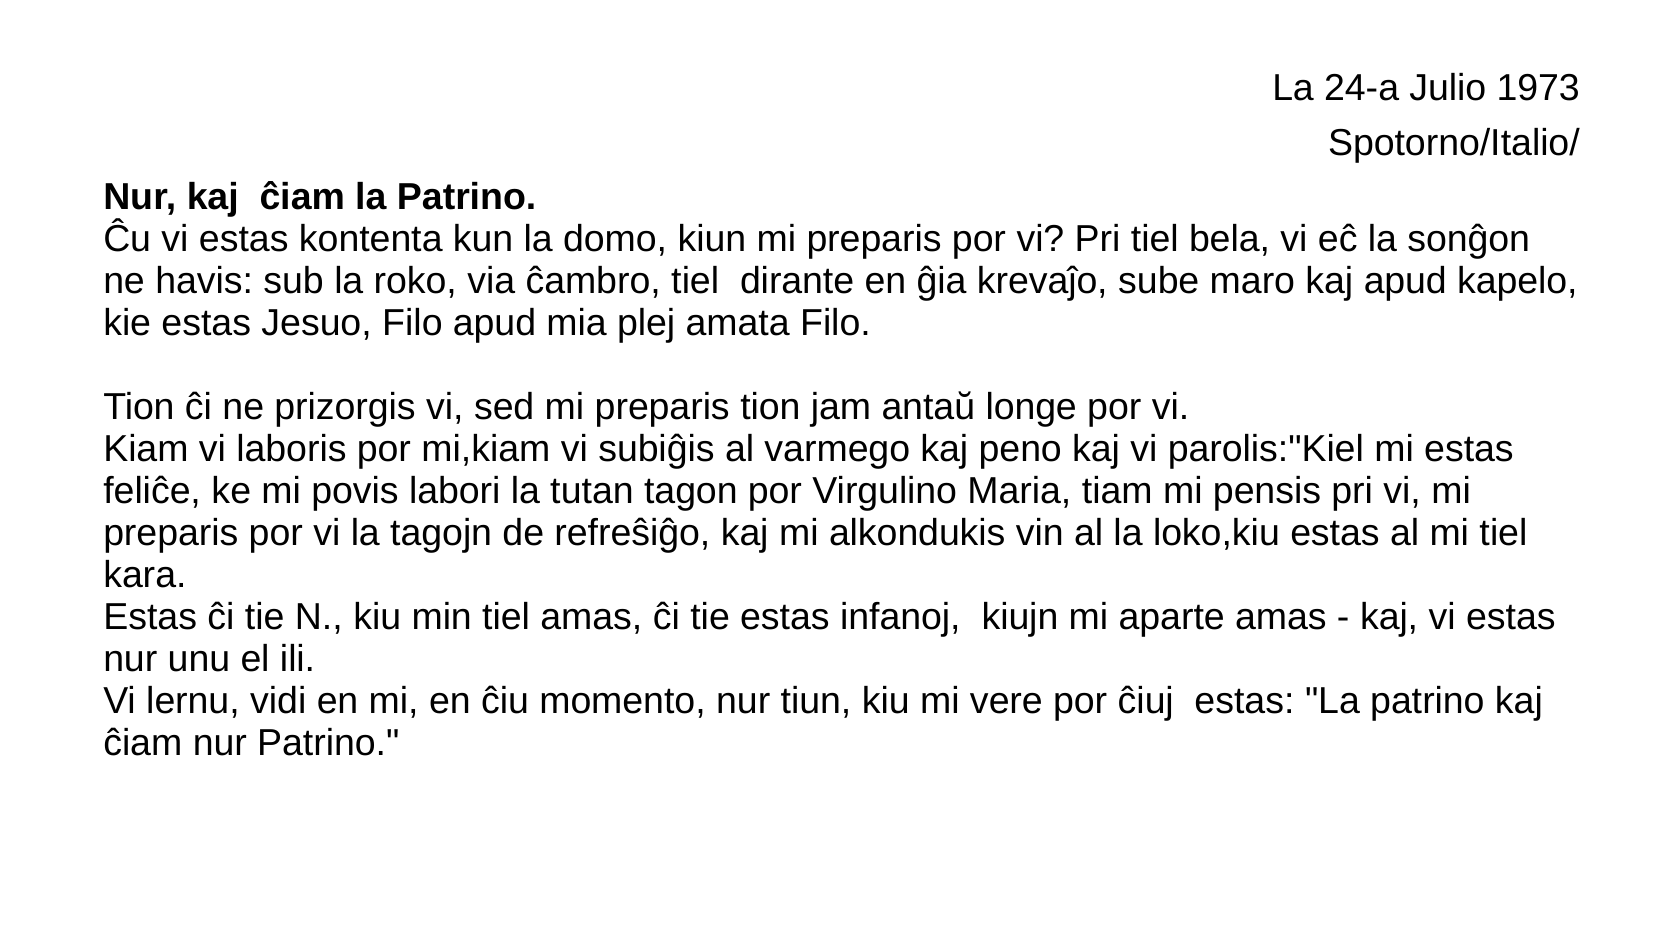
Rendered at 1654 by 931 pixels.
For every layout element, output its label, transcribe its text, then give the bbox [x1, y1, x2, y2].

text_box La 24-a Julio 1973 Spotorno/Italio/ Nur, kaj ĉiam la Patrino. Ĉu vi estas kontenta kun la domo, kiun mi preparis por vi? Pri tiel bela, vi eĉ la sonĝon ne havis: sub la roko, via ĉambro, tiel dirante en ĝia krevaĵo, sube maro kaj apud kapelo, kie estas Jesuo, Filo apud mia plej amata Filo. Tion ĉi ne prizorgis vi, sed mi preparis tion jam antaŭ longe por vi. Kiam vi laboris por mi,kiam vi subiĝis al varmego kaj peno kaj vi parolis:"Kiel mi estas feliĉe, ke mi povis labori la tutan tagon por Virgulino Maria, tiam mi pensis pri vi, mi preparis por vi la tagojn de refreŝiĝo, kaj mi alkondukis vin al la loko,kiu estas al mi tiel kara. Estas ĉi tie N., kiu min tiel amas, ĉi tie estas infanoj, kiujn mi aparte amas - kaj, vi estas nur unu el ili. Vi lernu, vidi en mi, en ĉiu momento, nur tiun, kiu mi vere por ĉiuj estas: "La patrino kaj ĉiam nur Patrino." [88, 59, 1595, 886]
